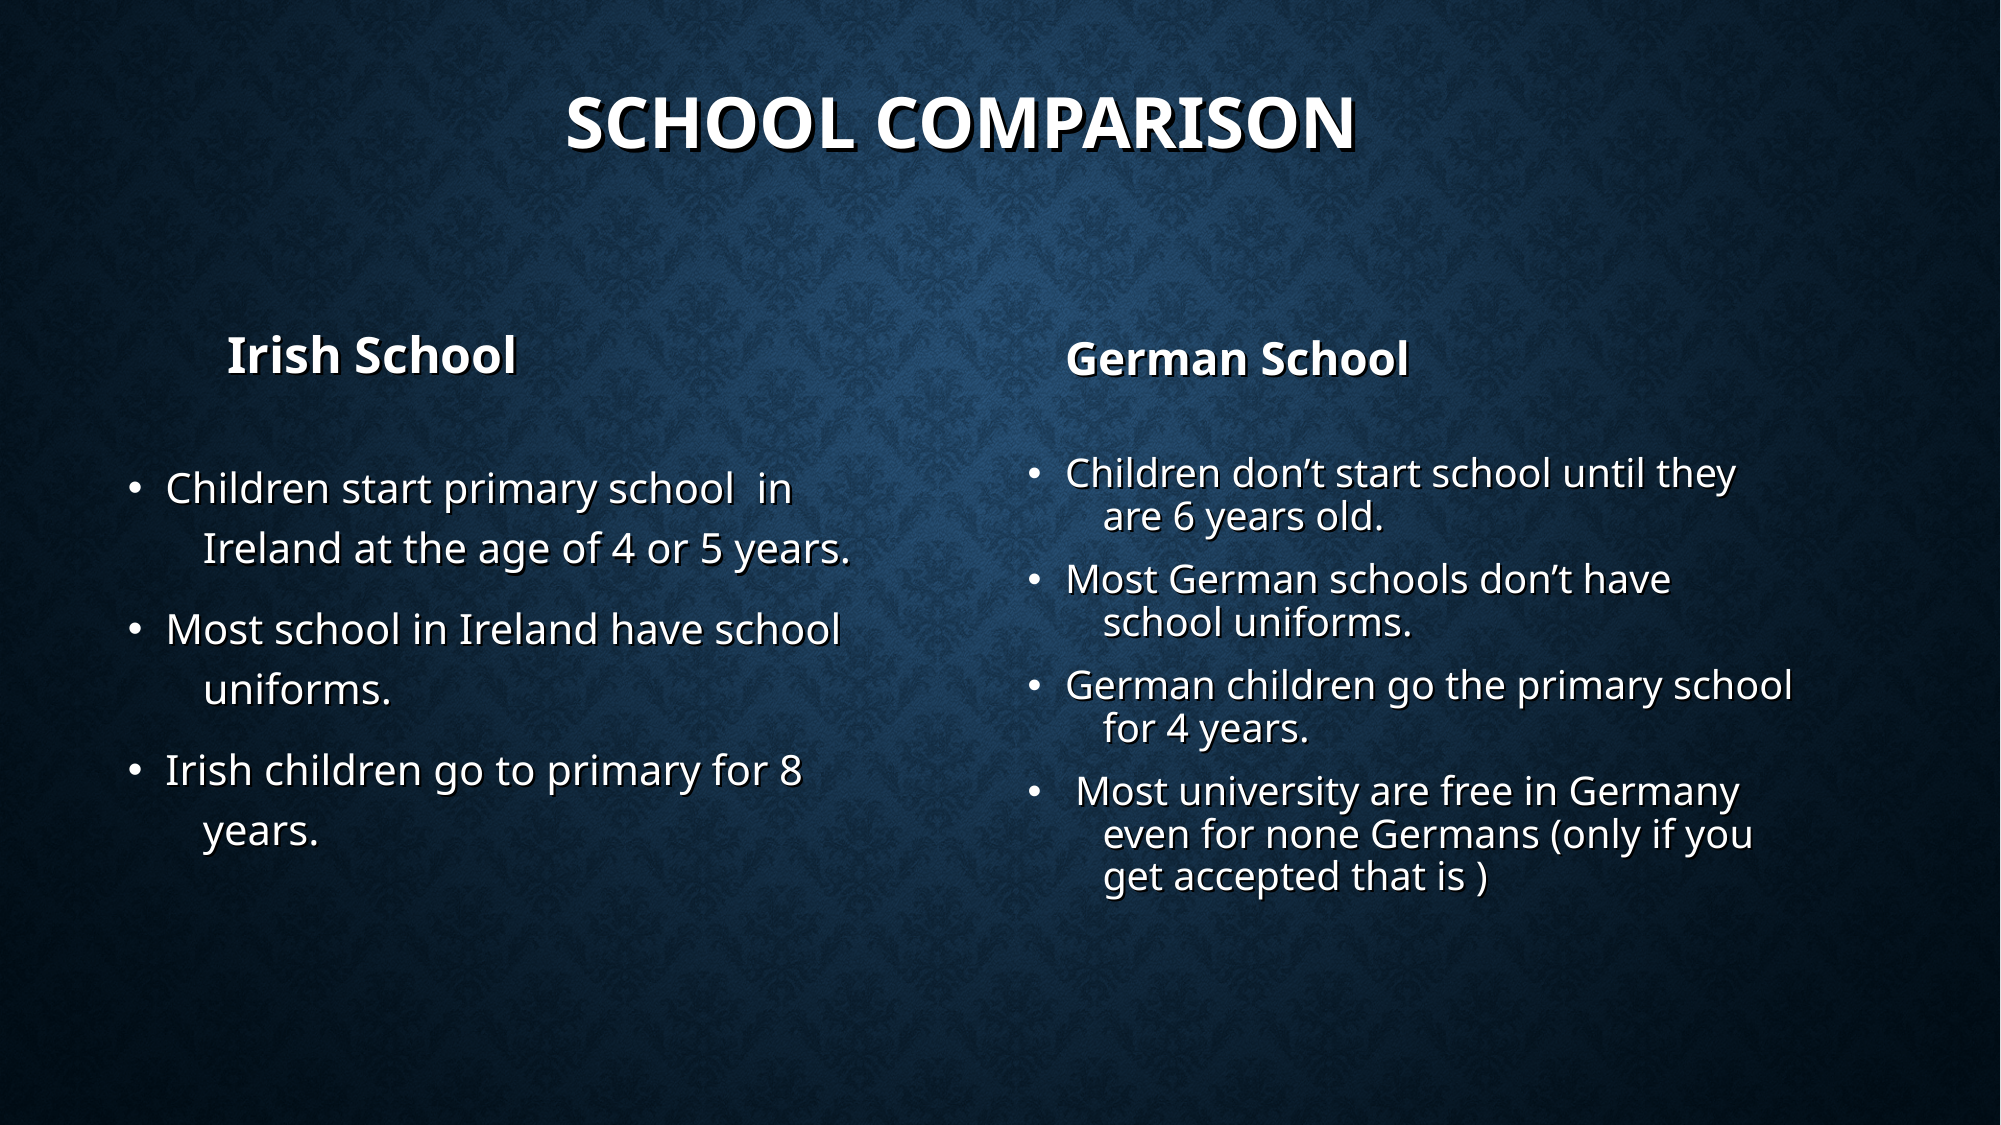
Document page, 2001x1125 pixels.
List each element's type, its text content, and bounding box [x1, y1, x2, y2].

list Irish School [212, 255, 1013, 391]
list German School [1050, 255, 1849, 391]
title School Comparison [112, 16, 1812, 234]
list Children don’t start school until they are 6 years old. Most German schools don’t have school uniforms. German children go the primary school for 4 years. Most university are free in Germany even for none Germans (only if you get accepted that is ) [1012, 446, 1811, 919]
list Children start primary school in Ireland at the age of 4 or 5 years. Most school in Ireland have school uniforms. Irish children go to primary for 8 years. [112, 444, 914, 917]
